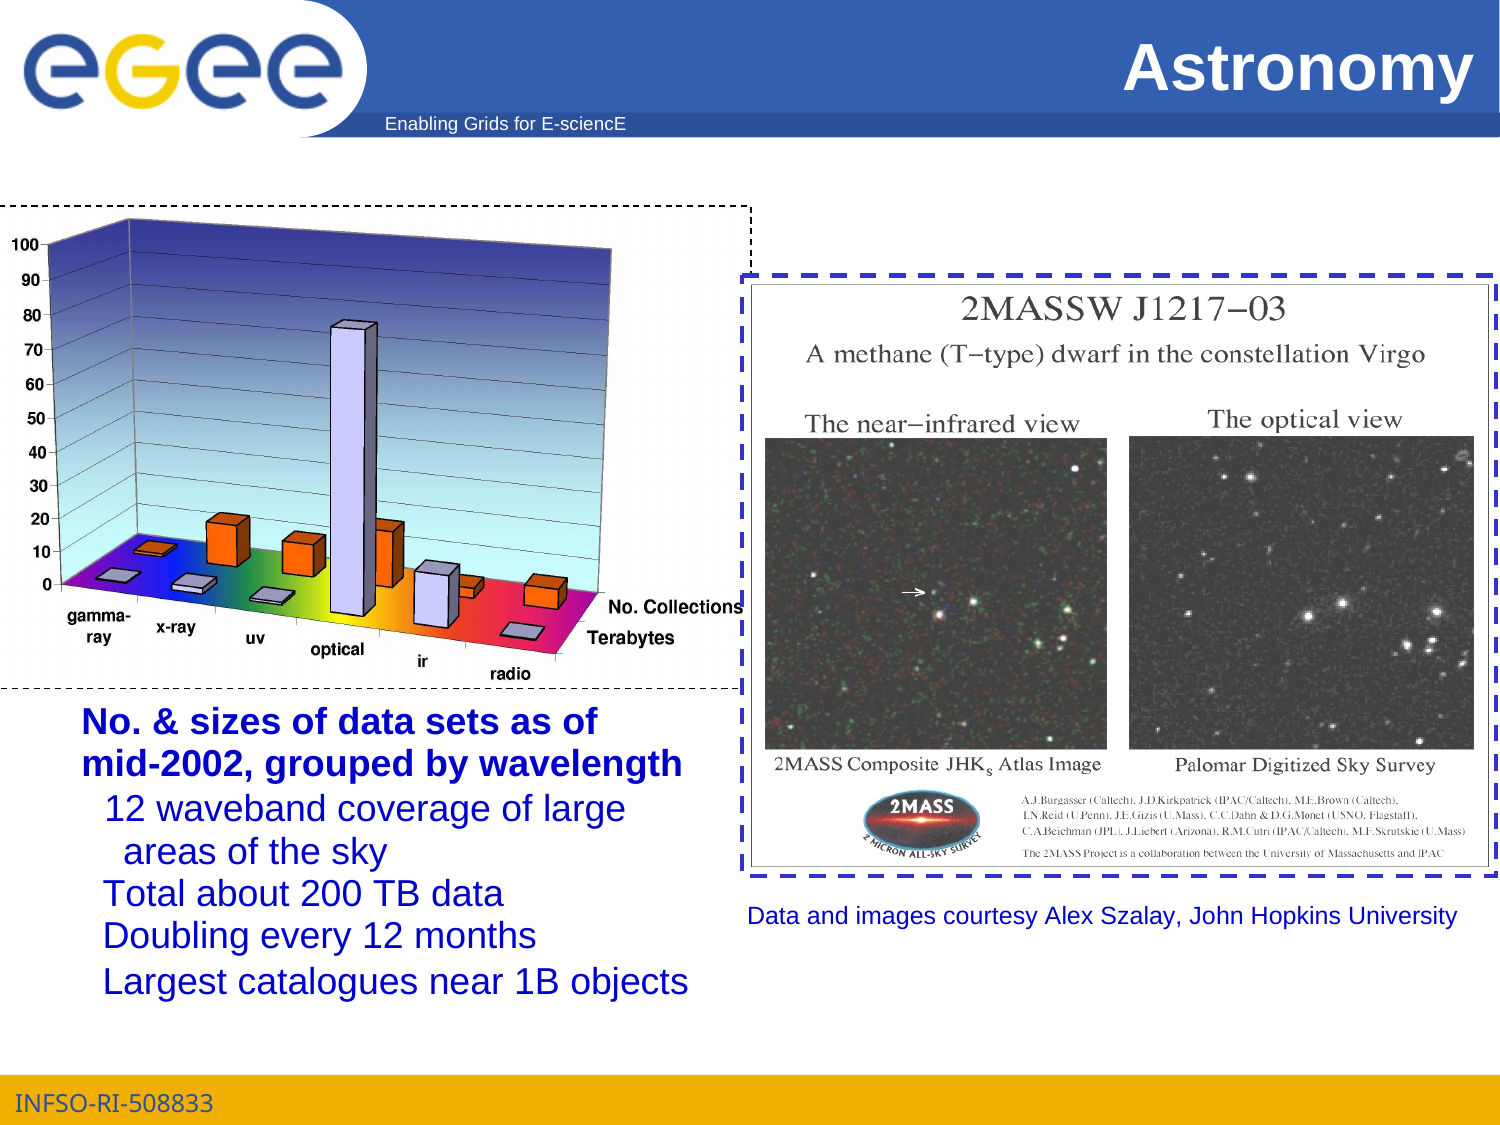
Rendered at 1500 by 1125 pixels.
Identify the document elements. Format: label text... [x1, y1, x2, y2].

text_box Data and images courtesy Alex Szalay, John Hopkins University [732, 882, 1500, 988]
picture [18, 30, 349, 112]
picture [0, 206, 1495, 874]
text_box No. & sizes of data sets as of mid-2002, grouped by wavelength 12 waveband coverage of large areas of the sky Total about 200 TB data Doubling every 12 months Largest catalogues near 1B objects [66, 692, 760, 1033]
title Astronomy [369, 0, 1475, 195]
